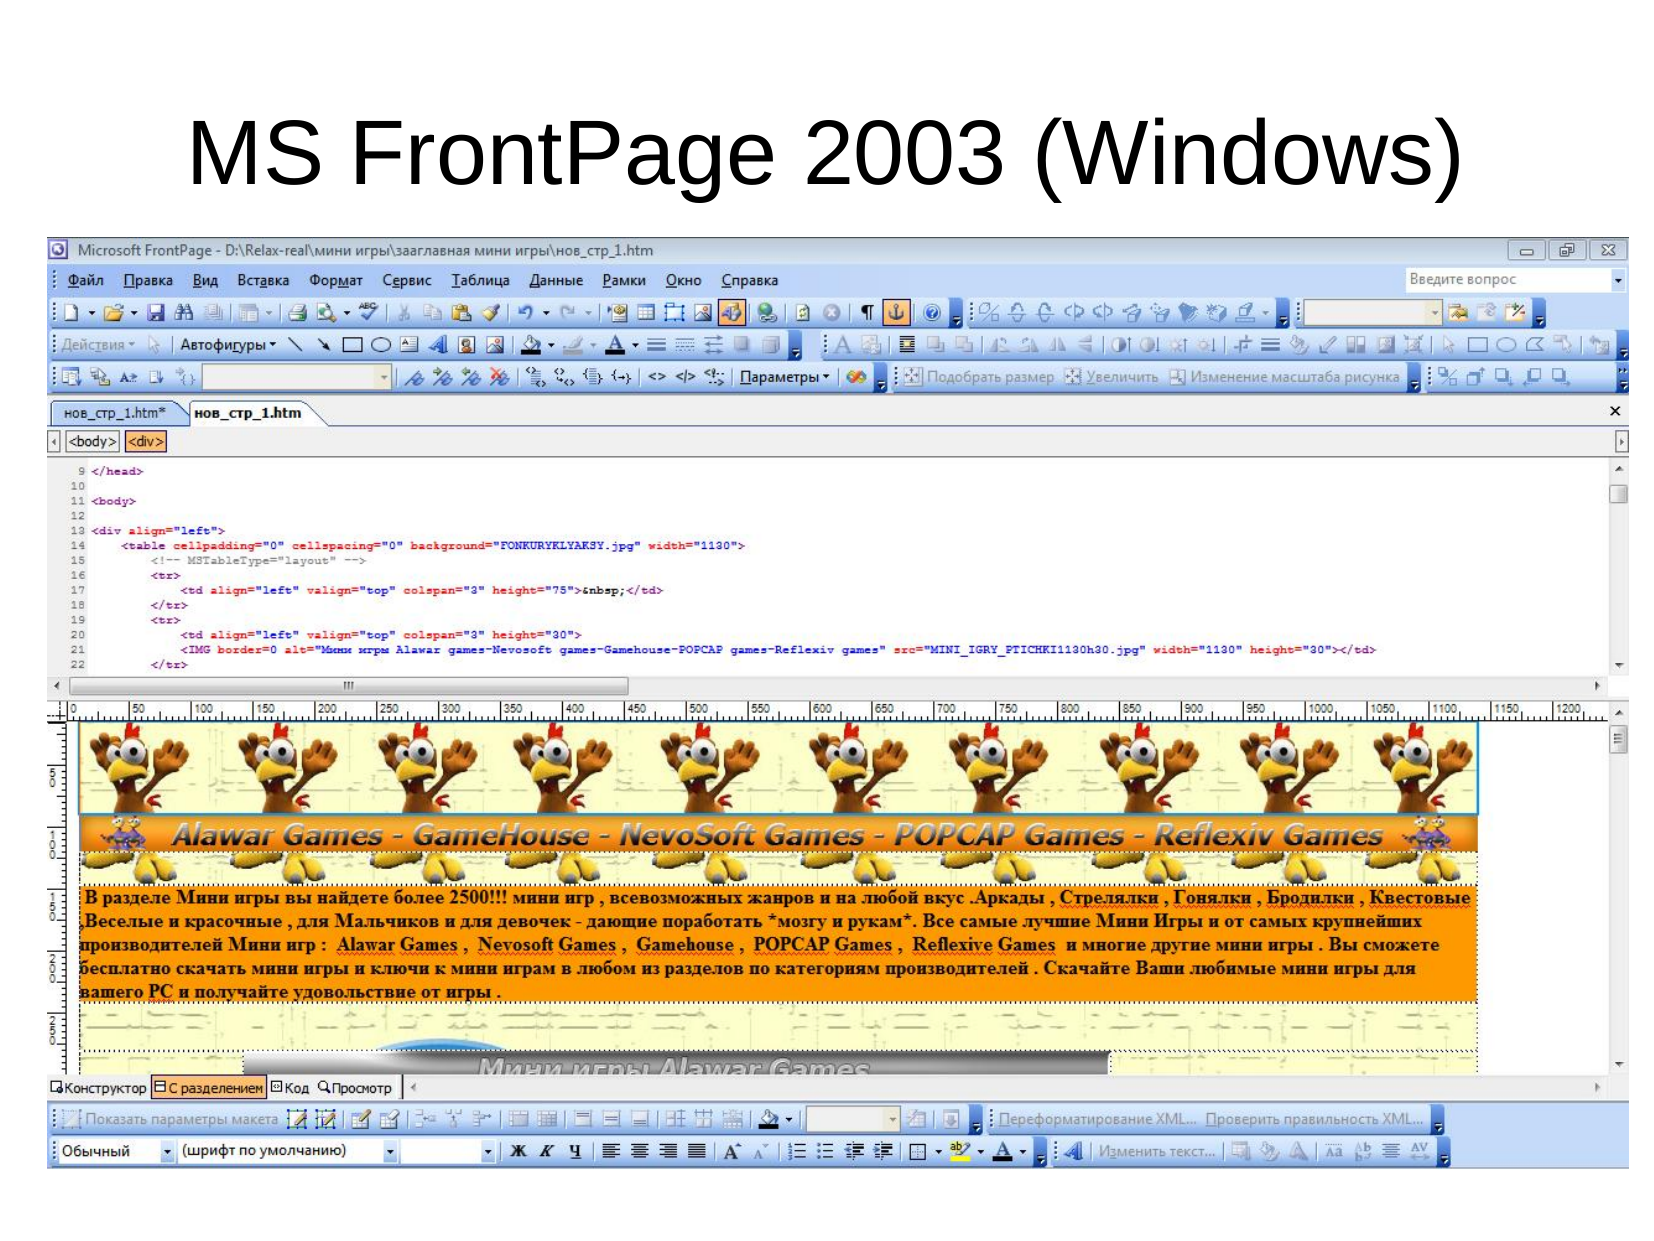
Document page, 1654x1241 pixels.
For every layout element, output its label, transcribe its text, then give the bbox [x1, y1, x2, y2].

title MS FrontPage 2003 (Windows) [82, 49, 1571, 237]
picture [47, 237, 1629, 1170]
